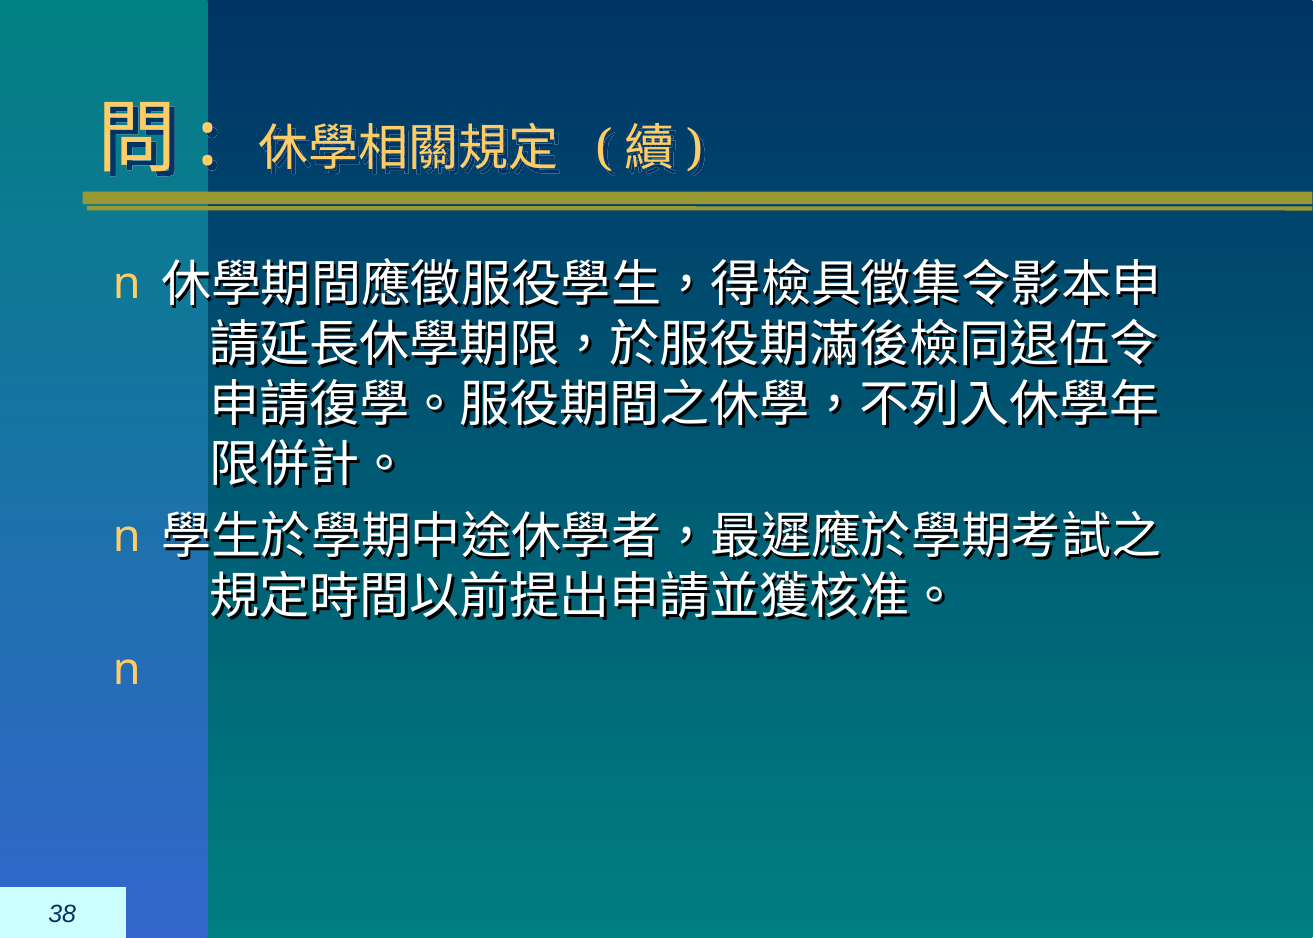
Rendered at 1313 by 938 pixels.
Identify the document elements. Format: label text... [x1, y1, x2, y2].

text_box [0, 0, 207, 938]
text_box 38 [0, 887, 125, 938]
title 問: 休學相關規定 (續) [84, 36, 1280, 188]
list 休學期間應徵服役學生，得檢具徵集令影本申請延長休學期限，於服役期滿後檢同退伍令申請復學。服役期間之休學，不列入休學年限併計。 學生於學期中途休學者，最遲應於學期考試之規定時間以前提出申請並獲核准。 [99, 244, 1201, 844]
